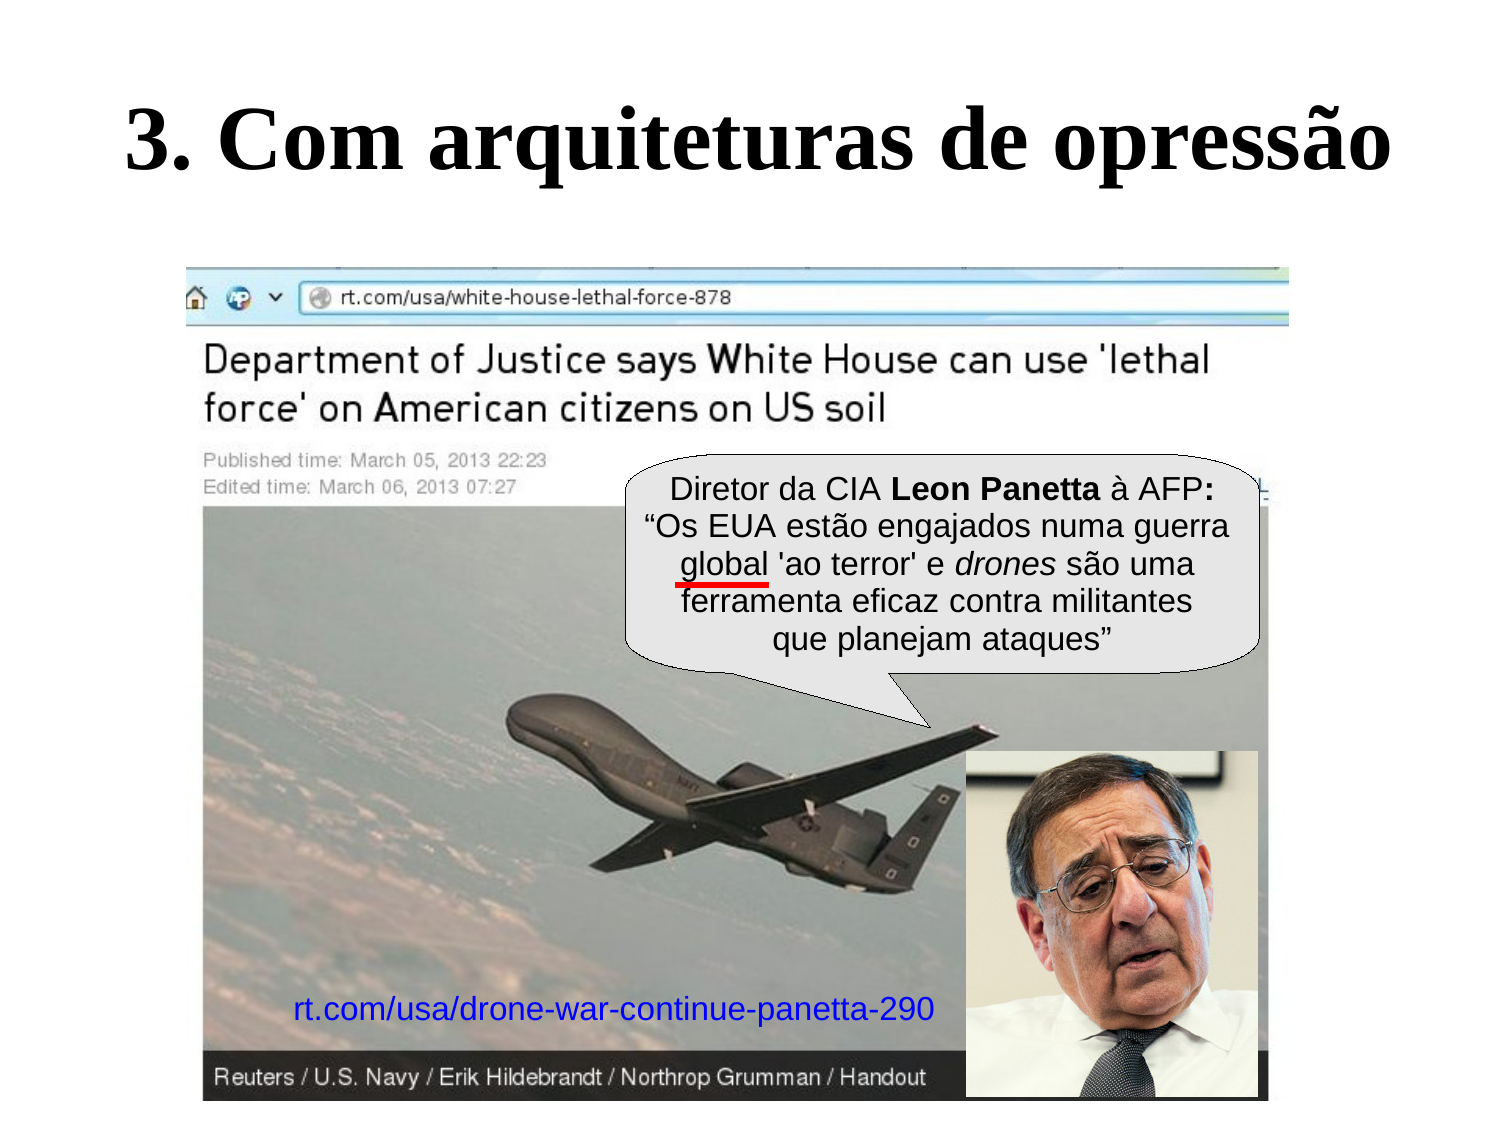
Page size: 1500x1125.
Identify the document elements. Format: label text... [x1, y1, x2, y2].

text_box Diretor da CIA Leon Panetta à AFP: “Os EUA estão engajados numa guerra global 'ao terror' e drones são uma ferramenta eficaz contra militantes que planejam ataques” [625, 454, 1260, 728]
title 3. Com arquiteturas de opressão [81, 63, 1438, 214]
text_box rt.com/usa/drone-war-continue-panetta-290 [293, 990, 936, 1028]
picture [186, 267, 1289, 1101]
